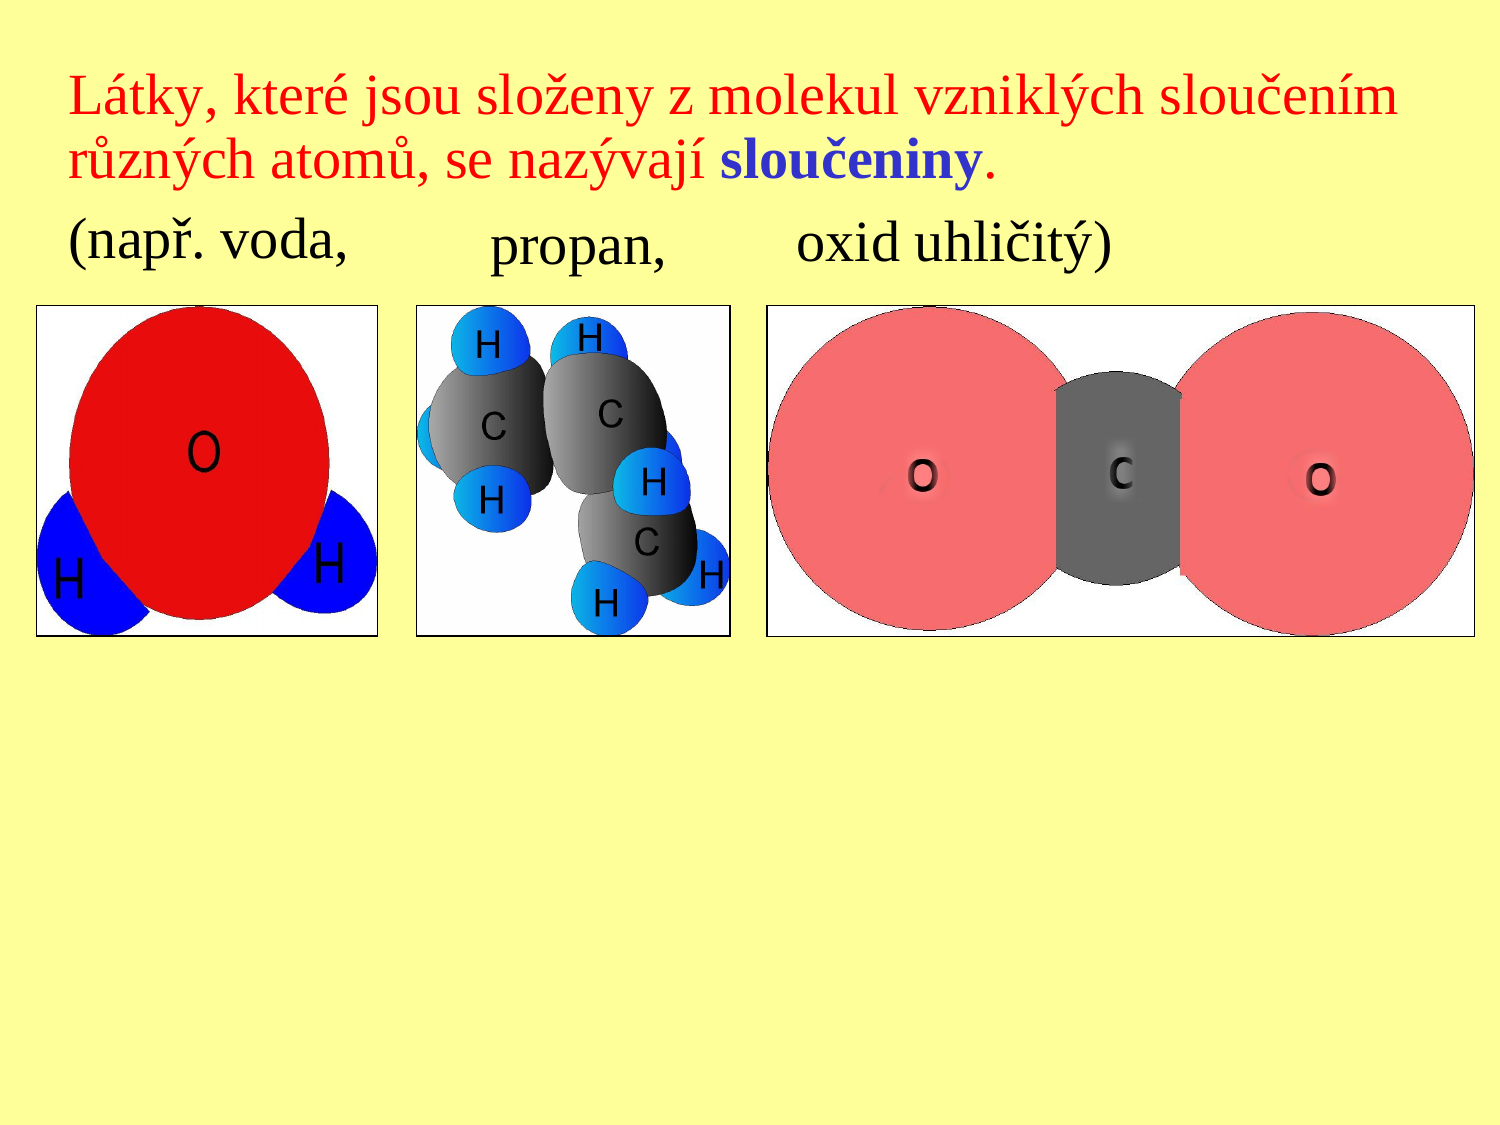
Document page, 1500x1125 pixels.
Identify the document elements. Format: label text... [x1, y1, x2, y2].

text_box Látky, které jsou složeny z molekul vzniklých sloučením různých atomů, se nazývají sloučeniny. [53, 54, 1442, 200]
text_box oxid uhličitý) [781, 201, 1128, 282]
picture [767, 306, 1474, 636]
picture [417, 306, 730, 636]
picture [37, 306, 377, 636]
text_box (např. voda, [53, 198, 364, 279]
text_box propan, [475, 204, 683, 285]
